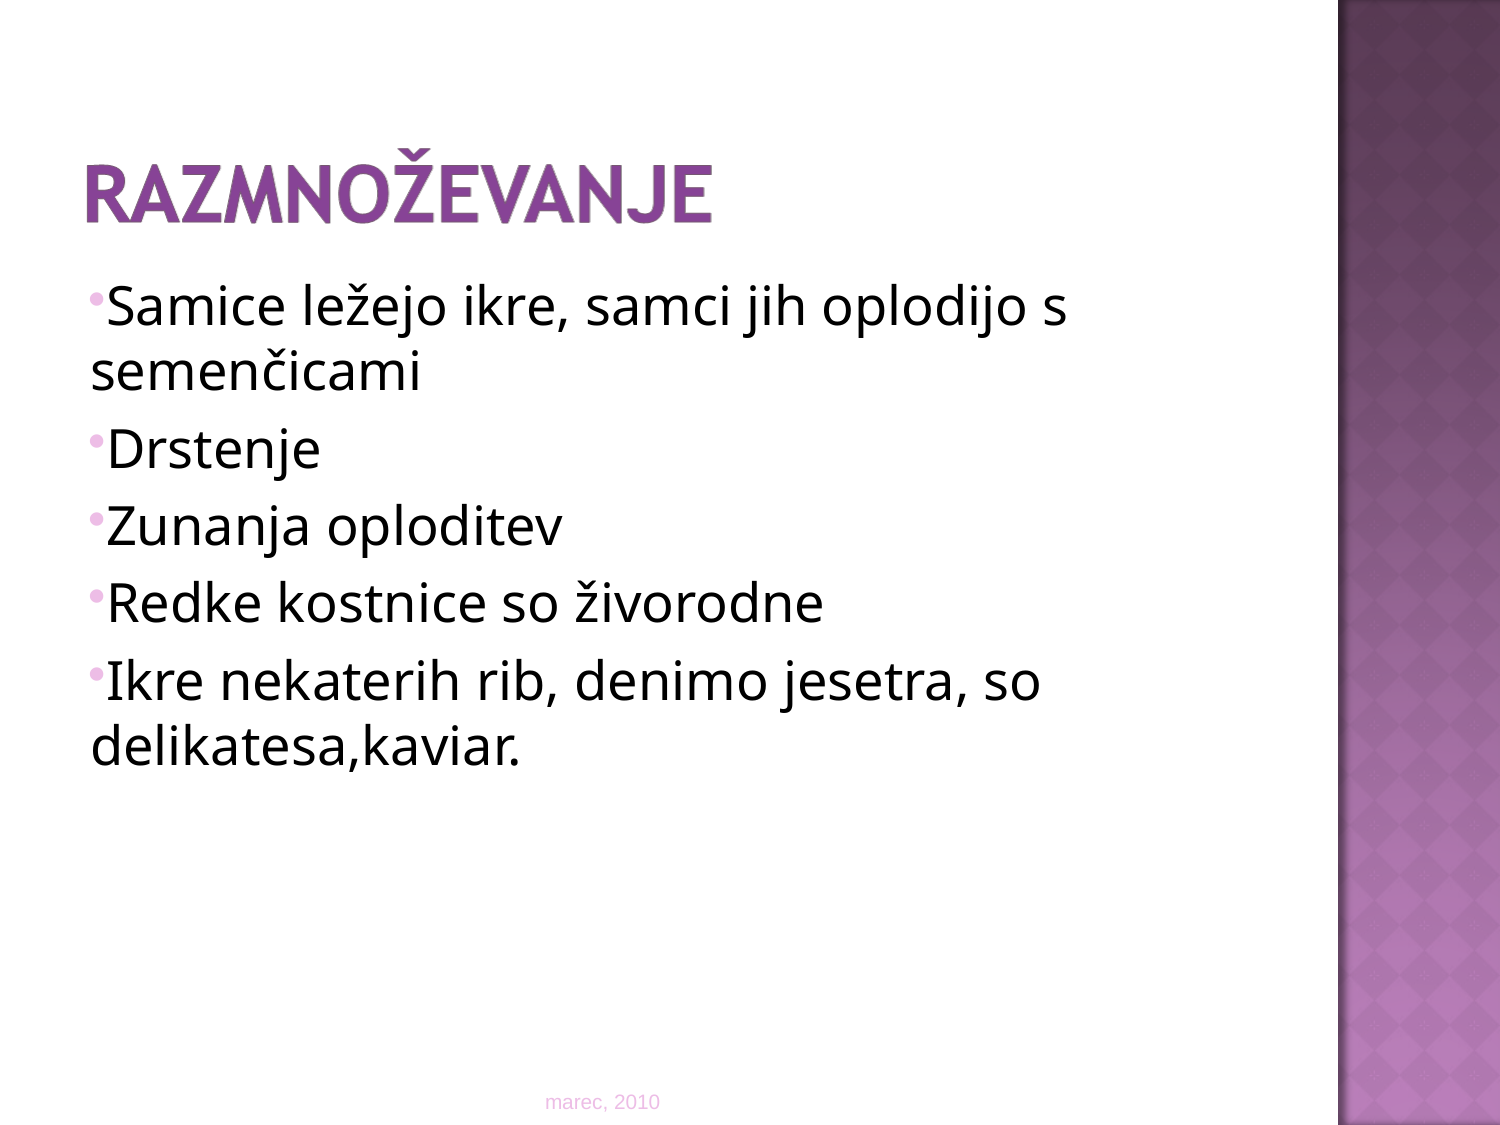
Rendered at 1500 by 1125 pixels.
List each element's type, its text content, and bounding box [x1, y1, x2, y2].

text_box Samice ležejo ikre, samci jih oplodijo s semenčicami Drstenje Zunanja oploditev Redke kostnice so živorodne Ikre nekaterih rib, denimo jesetra, so delikatesa,kaviar. [74, 264, 1263, 1060]
text_box marec, 2010 [74, 1075, 675, 1114]
picture [34, 52, 1264, 241]
picture [1337, 0, 1500, 1125]
